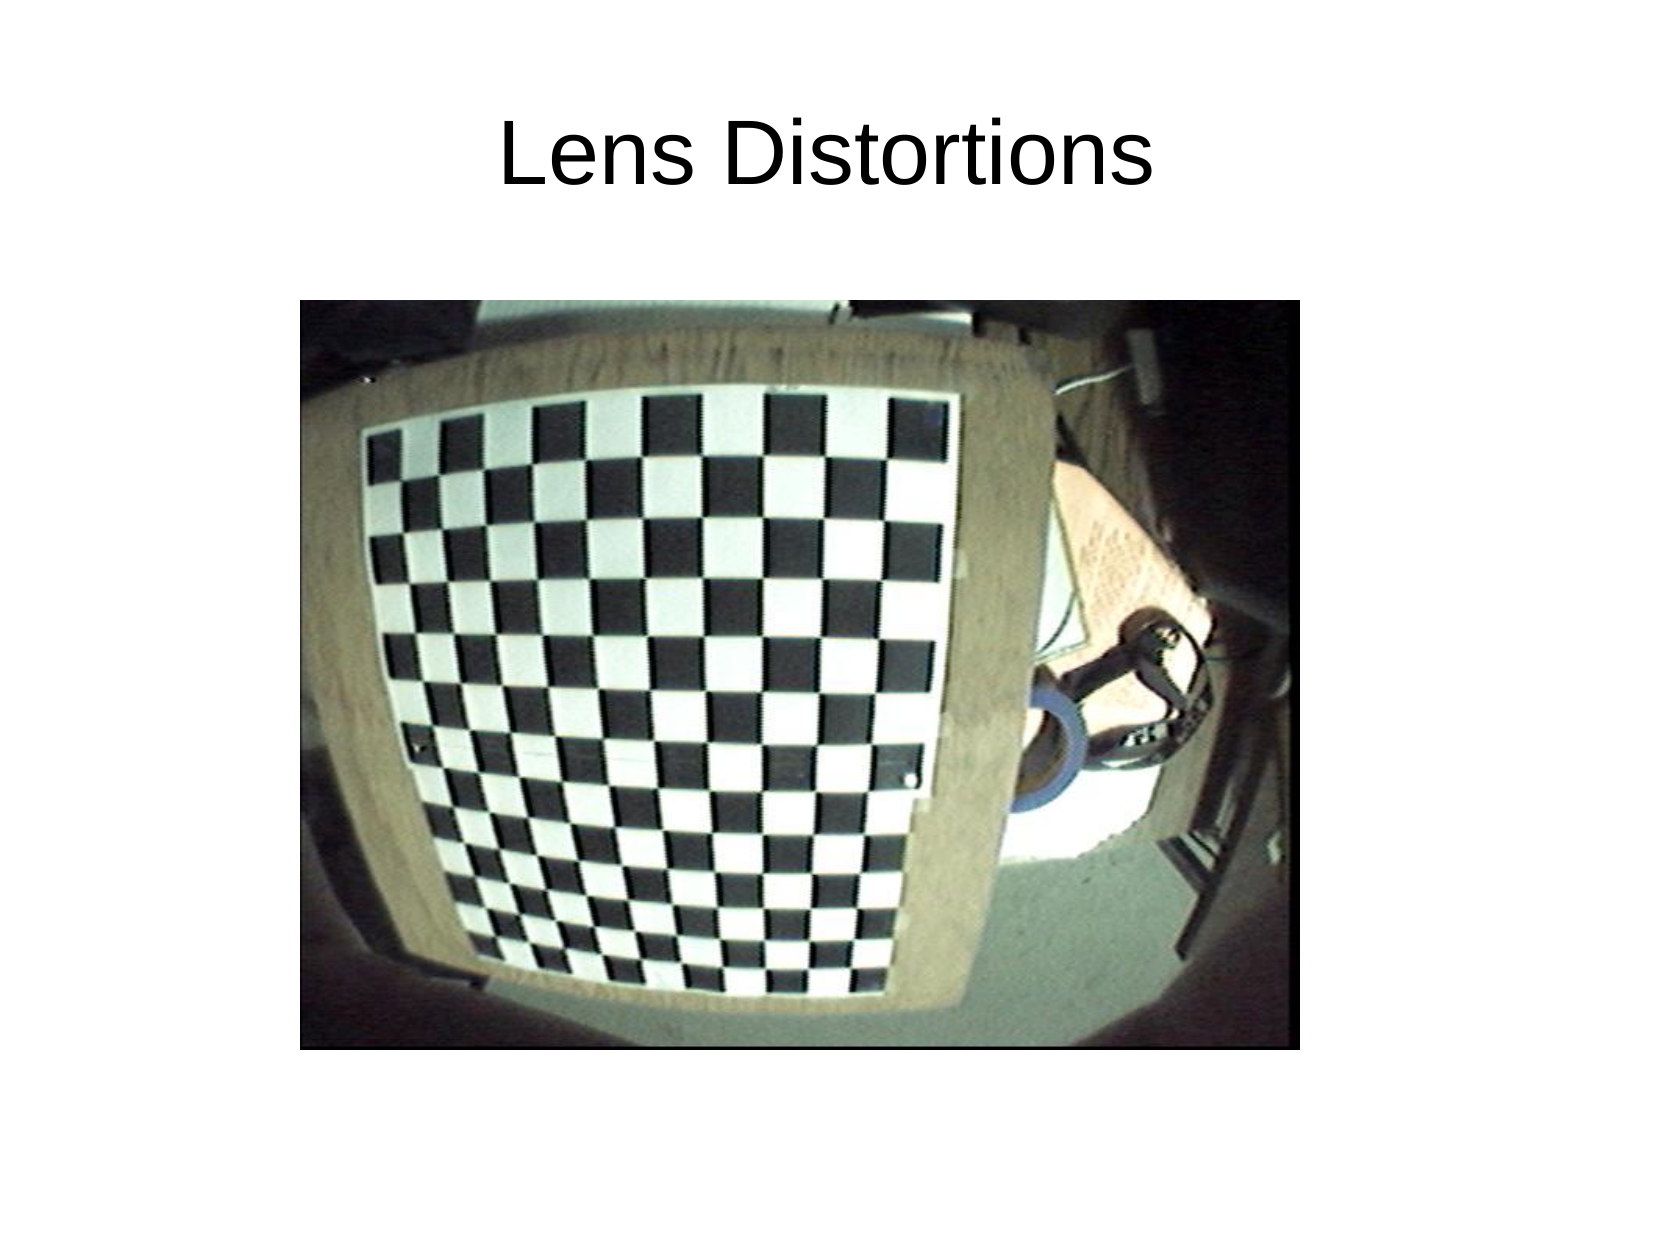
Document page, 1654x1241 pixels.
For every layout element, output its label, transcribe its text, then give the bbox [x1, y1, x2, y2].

picture [300, 300, 1300, 1051]
title Lens Distortions [82, 56, 1571, 250]
